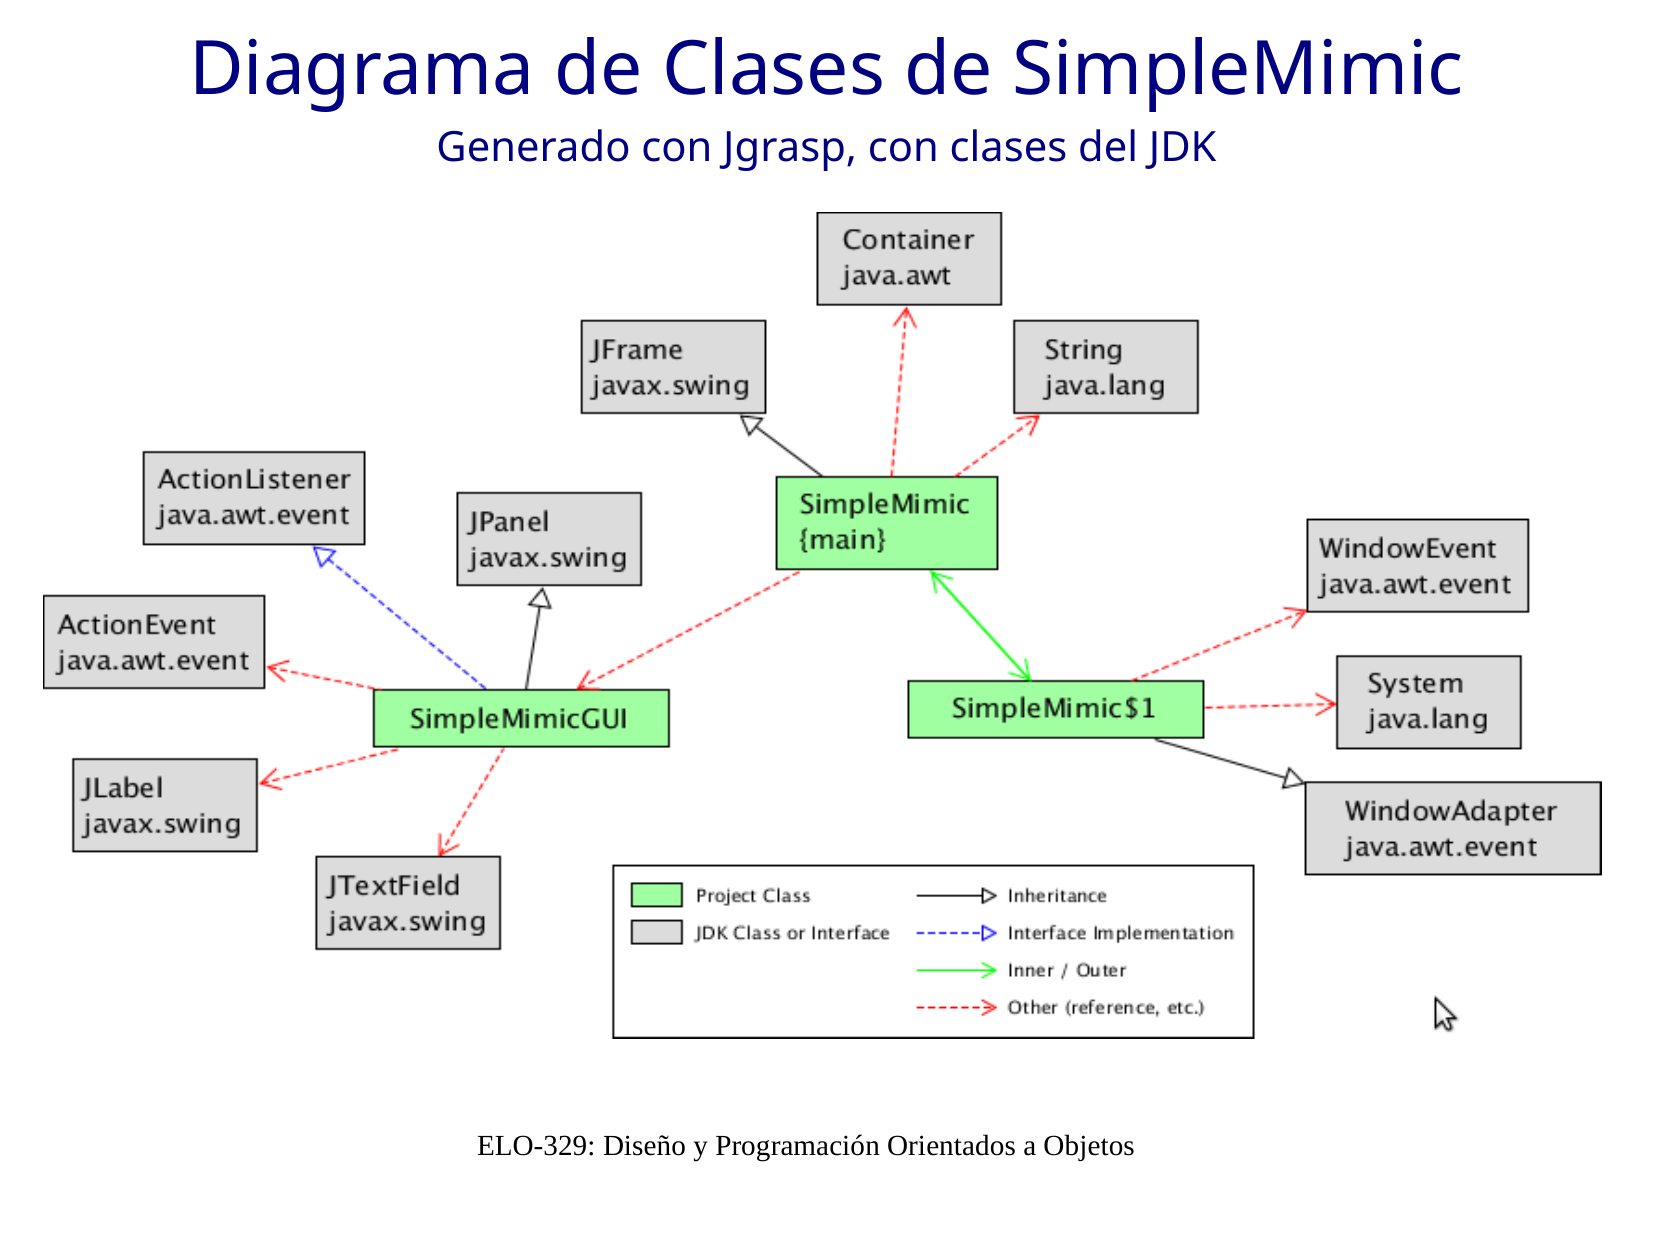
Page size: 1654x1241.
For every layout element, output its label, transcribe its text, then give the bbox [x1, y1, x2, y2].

picture [43, 212, 1602, 1039]
title Diagrama de Clases de SimpleMimic Generado con Jgrasp, con clases del JDK [82, 17, 1571, 170]
